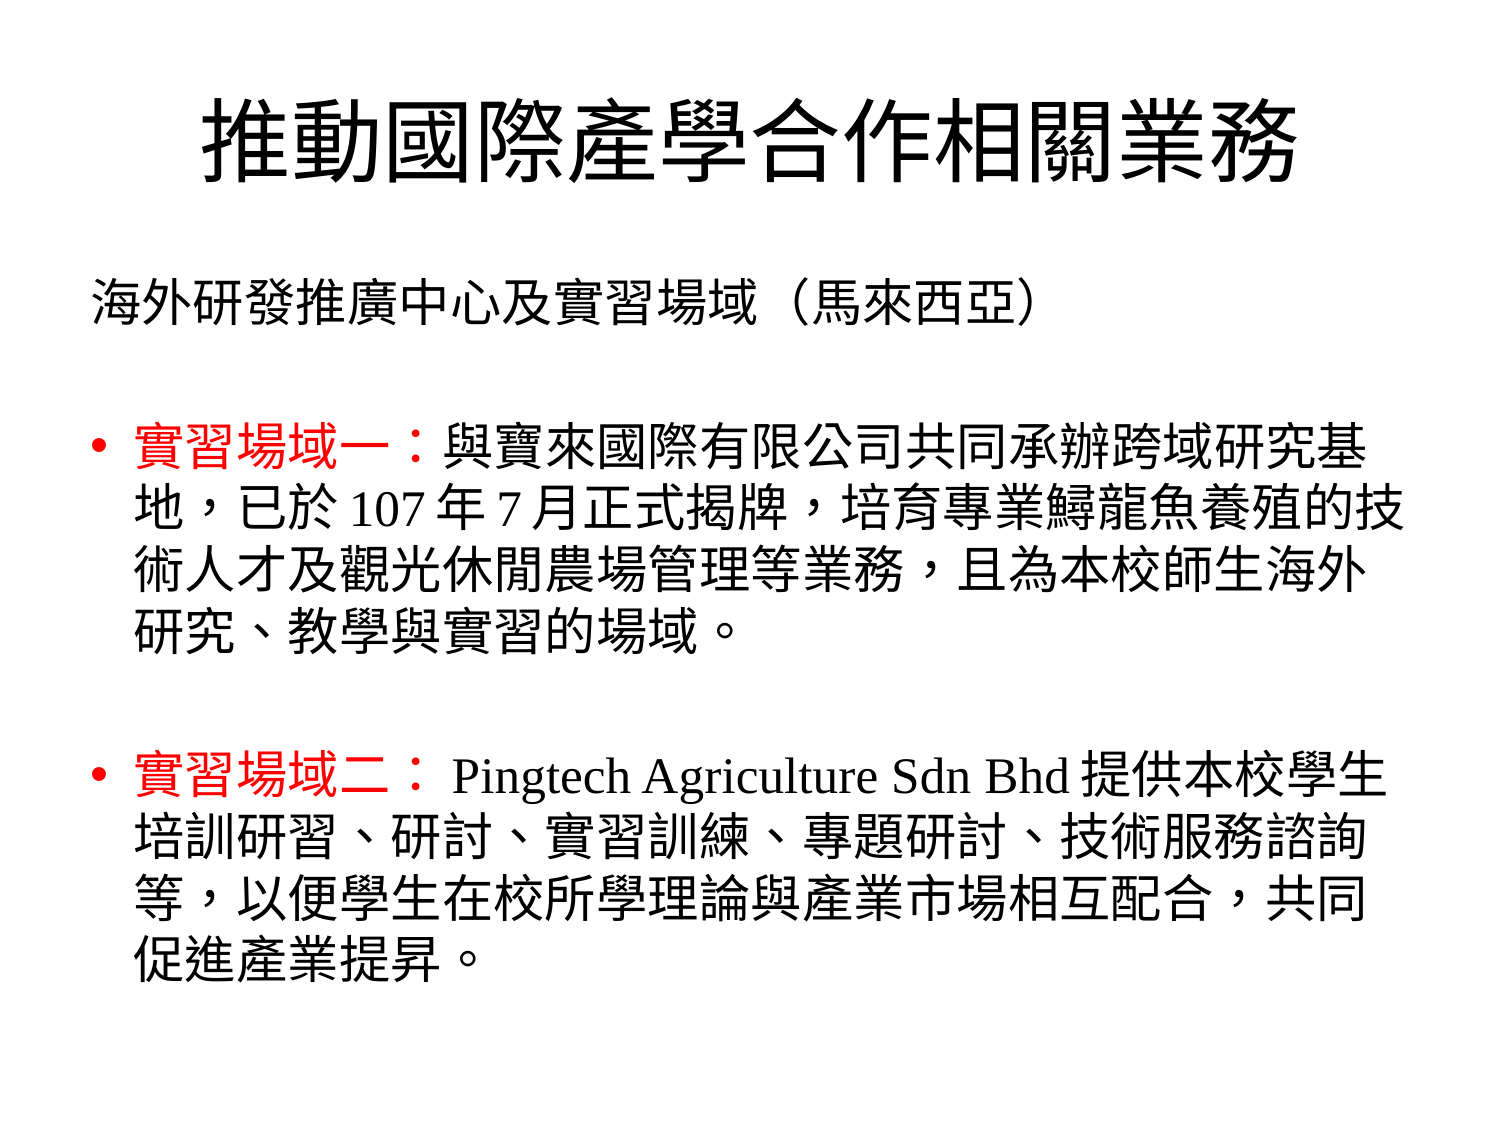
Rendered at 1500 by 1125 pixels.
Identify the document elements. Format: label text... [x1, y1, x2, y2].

list 海外研發推廣中心及實習場域（馬來西亞） 實習場域一：與寶來國際有限公司共同承辦跨域研究基地，已於107年7月正式揭牌，培育專業鱘龍魚養殖的技術人才及觀光休閒農場管理等業務，且為本校師生海外研究、教學與實習的場域。 實習場域二：Pingtech Agriculture Sdn Bhd提供本校學生培訓研習、研討、實習訓練、專題研討、技術服務諮詢等，以便學生在校所學理論與產業市場相互配合，共同促進產業提昇。 [75, 262, 1425, 1005]
title 推動國際產學合作相關業務 [75, 45, 1425, 233]
